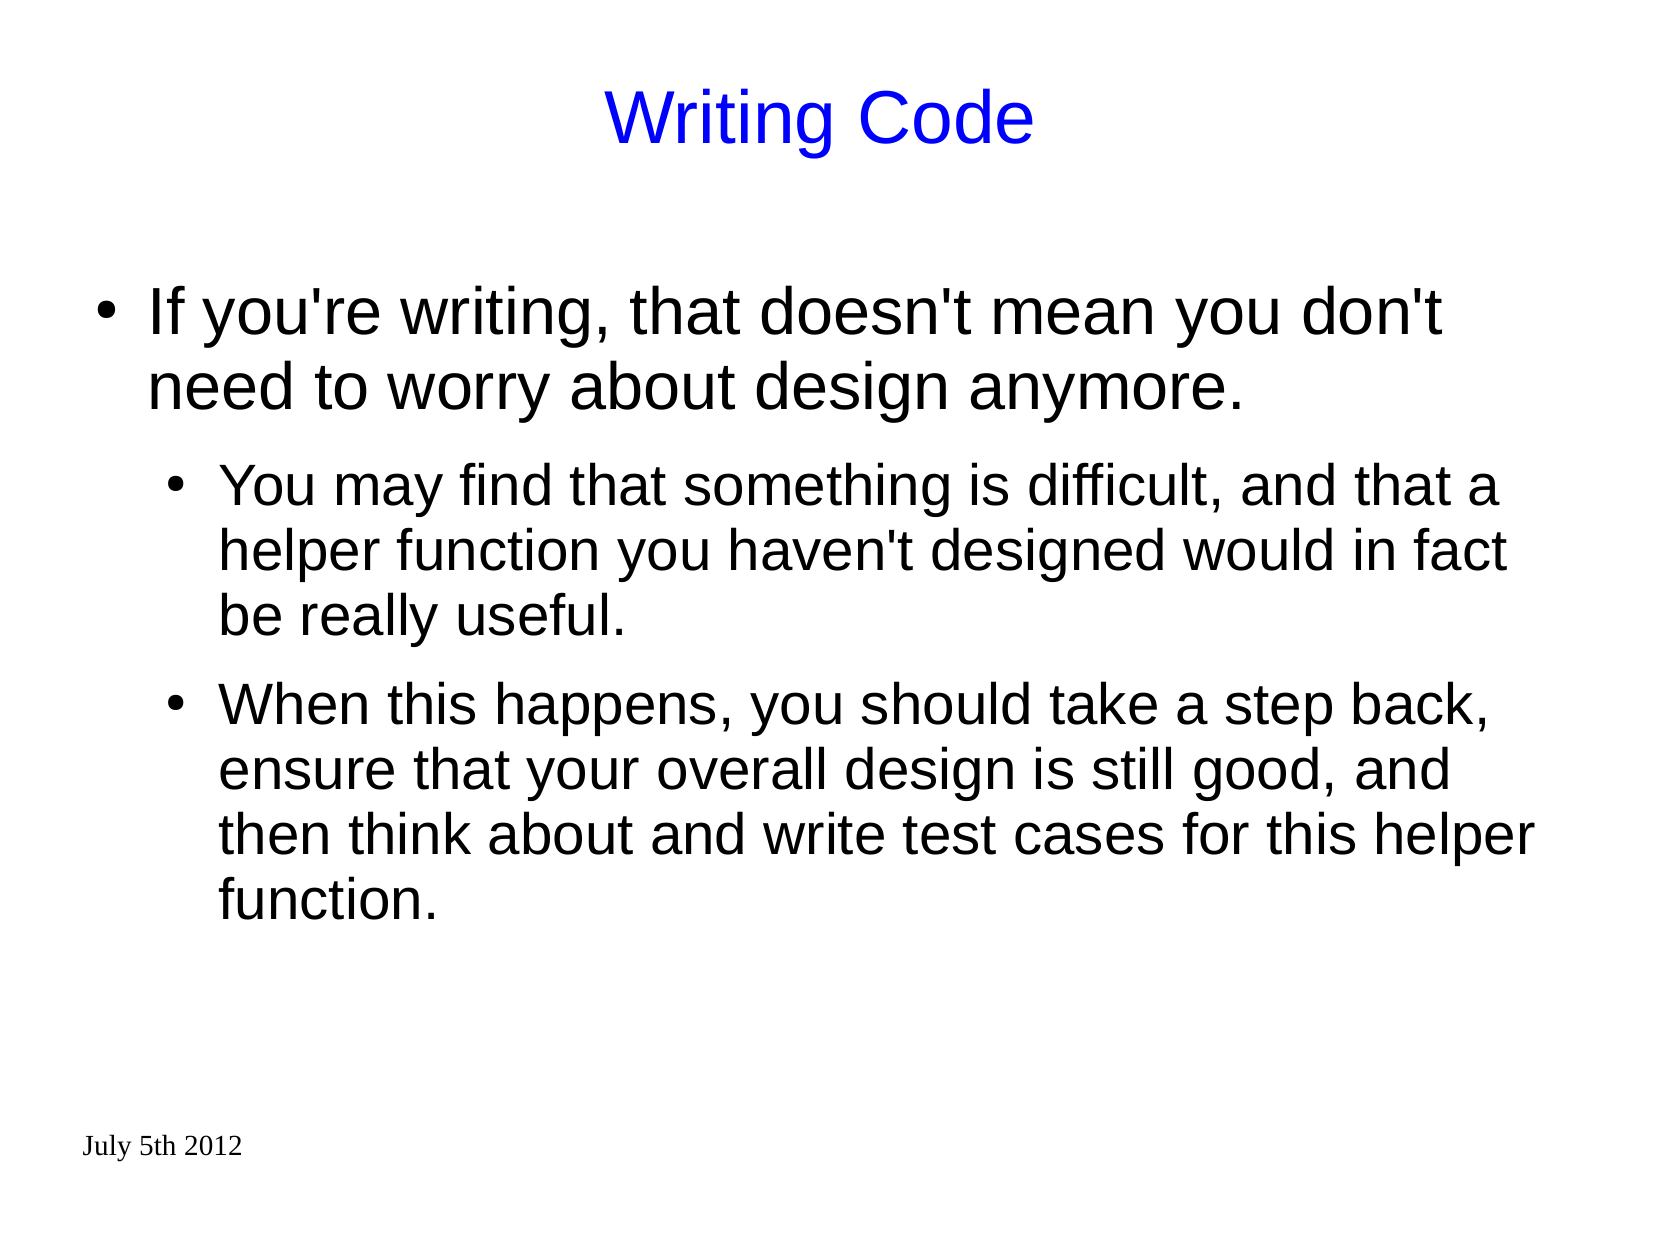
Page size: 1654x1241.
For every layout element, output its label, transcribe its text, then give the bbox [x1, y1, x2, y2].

list If you're writing, that doesn't mean you don't need to worry about design anymore. You may find that something is difficult, and that a helper function you haven't designed would in fact be really useful. When this happens, you should take a step back, ensure that your overall design is still good, and then think about and write test cases for this helper function. [76, 274, 1565, 1093]
title Writing Code [76, 58, 1565, 178]
